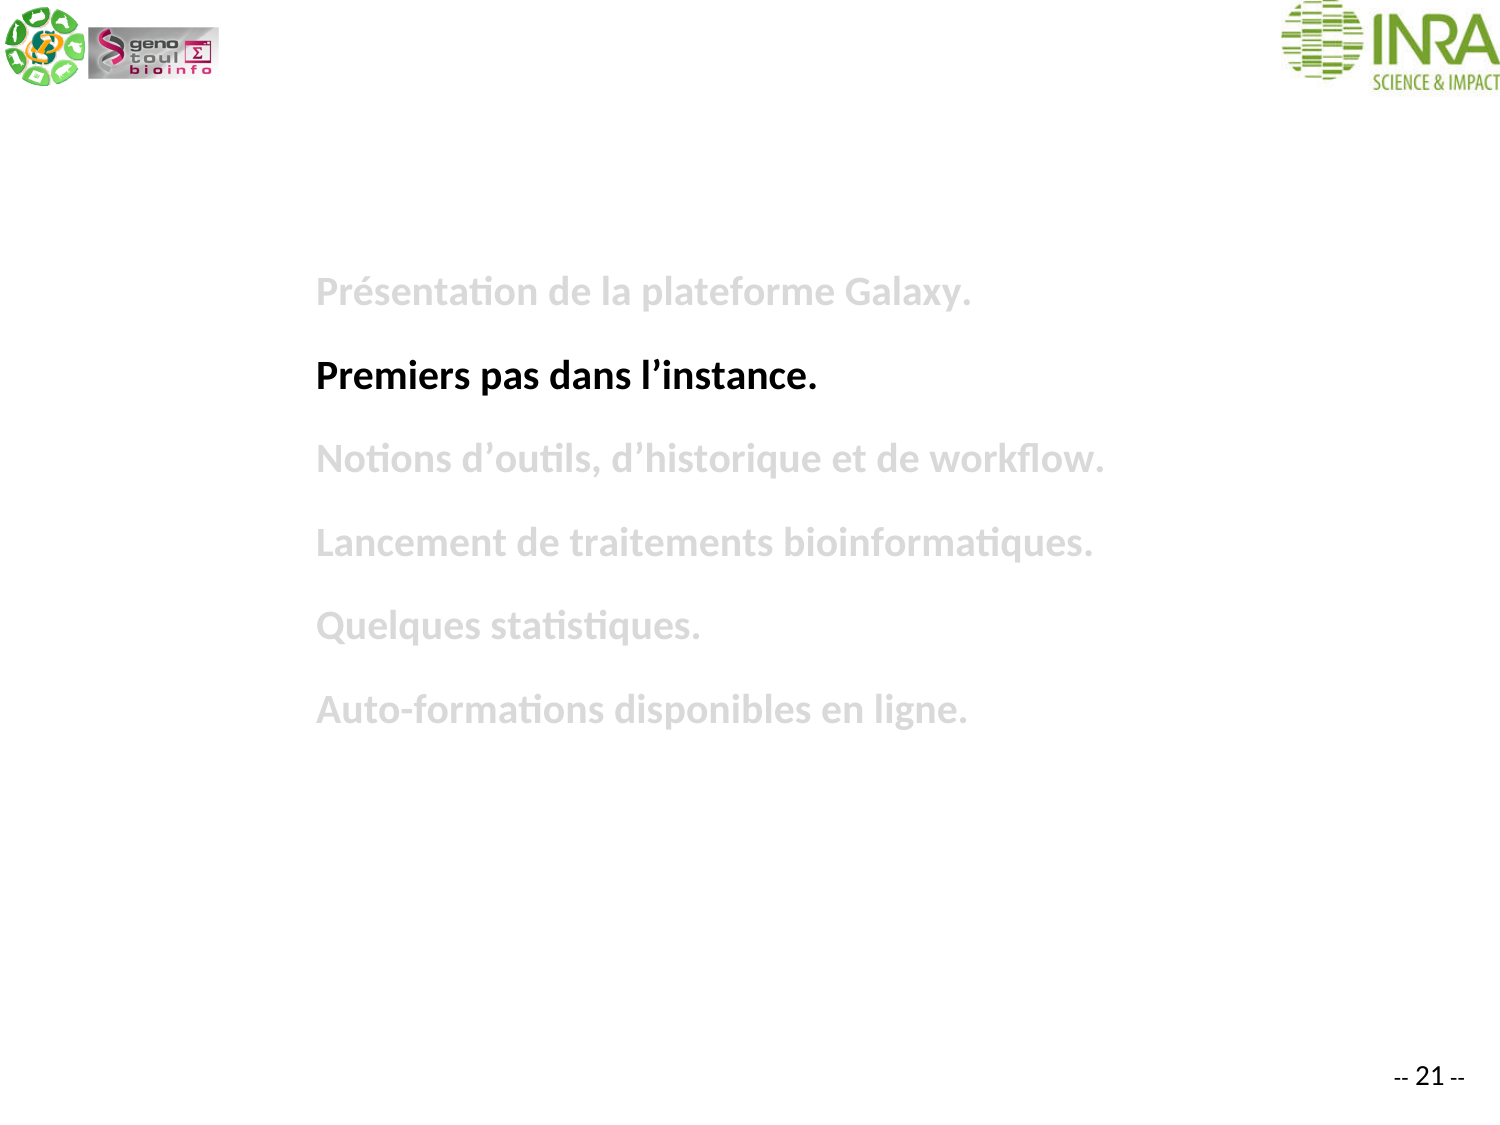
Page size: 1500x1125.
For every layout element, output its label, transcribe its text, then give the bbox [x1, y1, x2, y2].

picture [1281, 0, 1500, 110]
text_box Présentation de la plateforme Galaxy. Premiers pas dans l’instance. Notions d’outils, d’historique et de workflow. Lancement de traitements bioinformatiques. Quelques statistiques. Auto-formations disponibles en ligne. [301, 267, 1400, 992]
picture [88, 27, 219, 79]
picture [5, 7, 85, 86]
